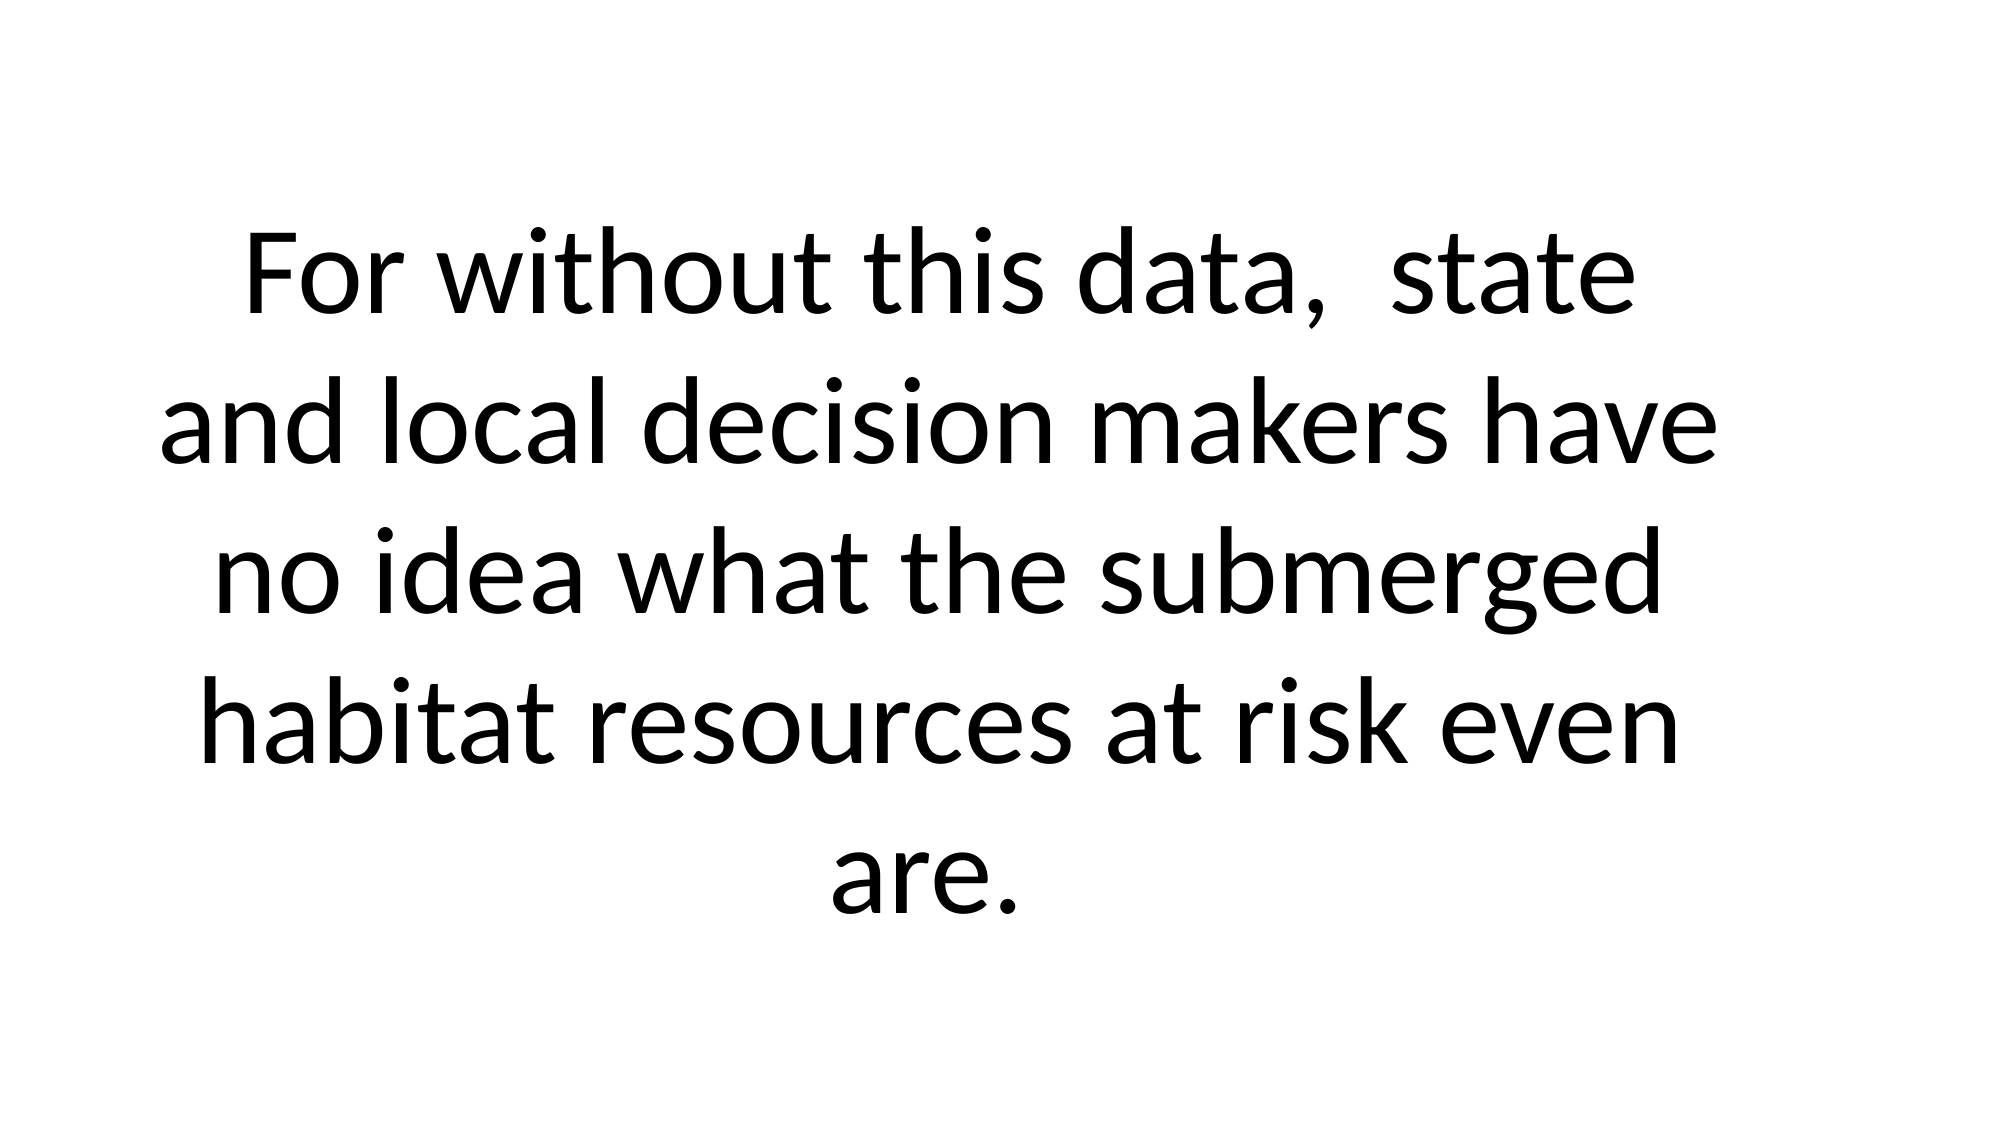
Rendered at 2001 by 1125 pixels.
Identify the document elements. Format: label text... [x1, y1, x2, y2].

text_box For without this data, state and local decision makers have no idea what the submerged habitat resources at risk even are. [140, 181, 1741, 947]
